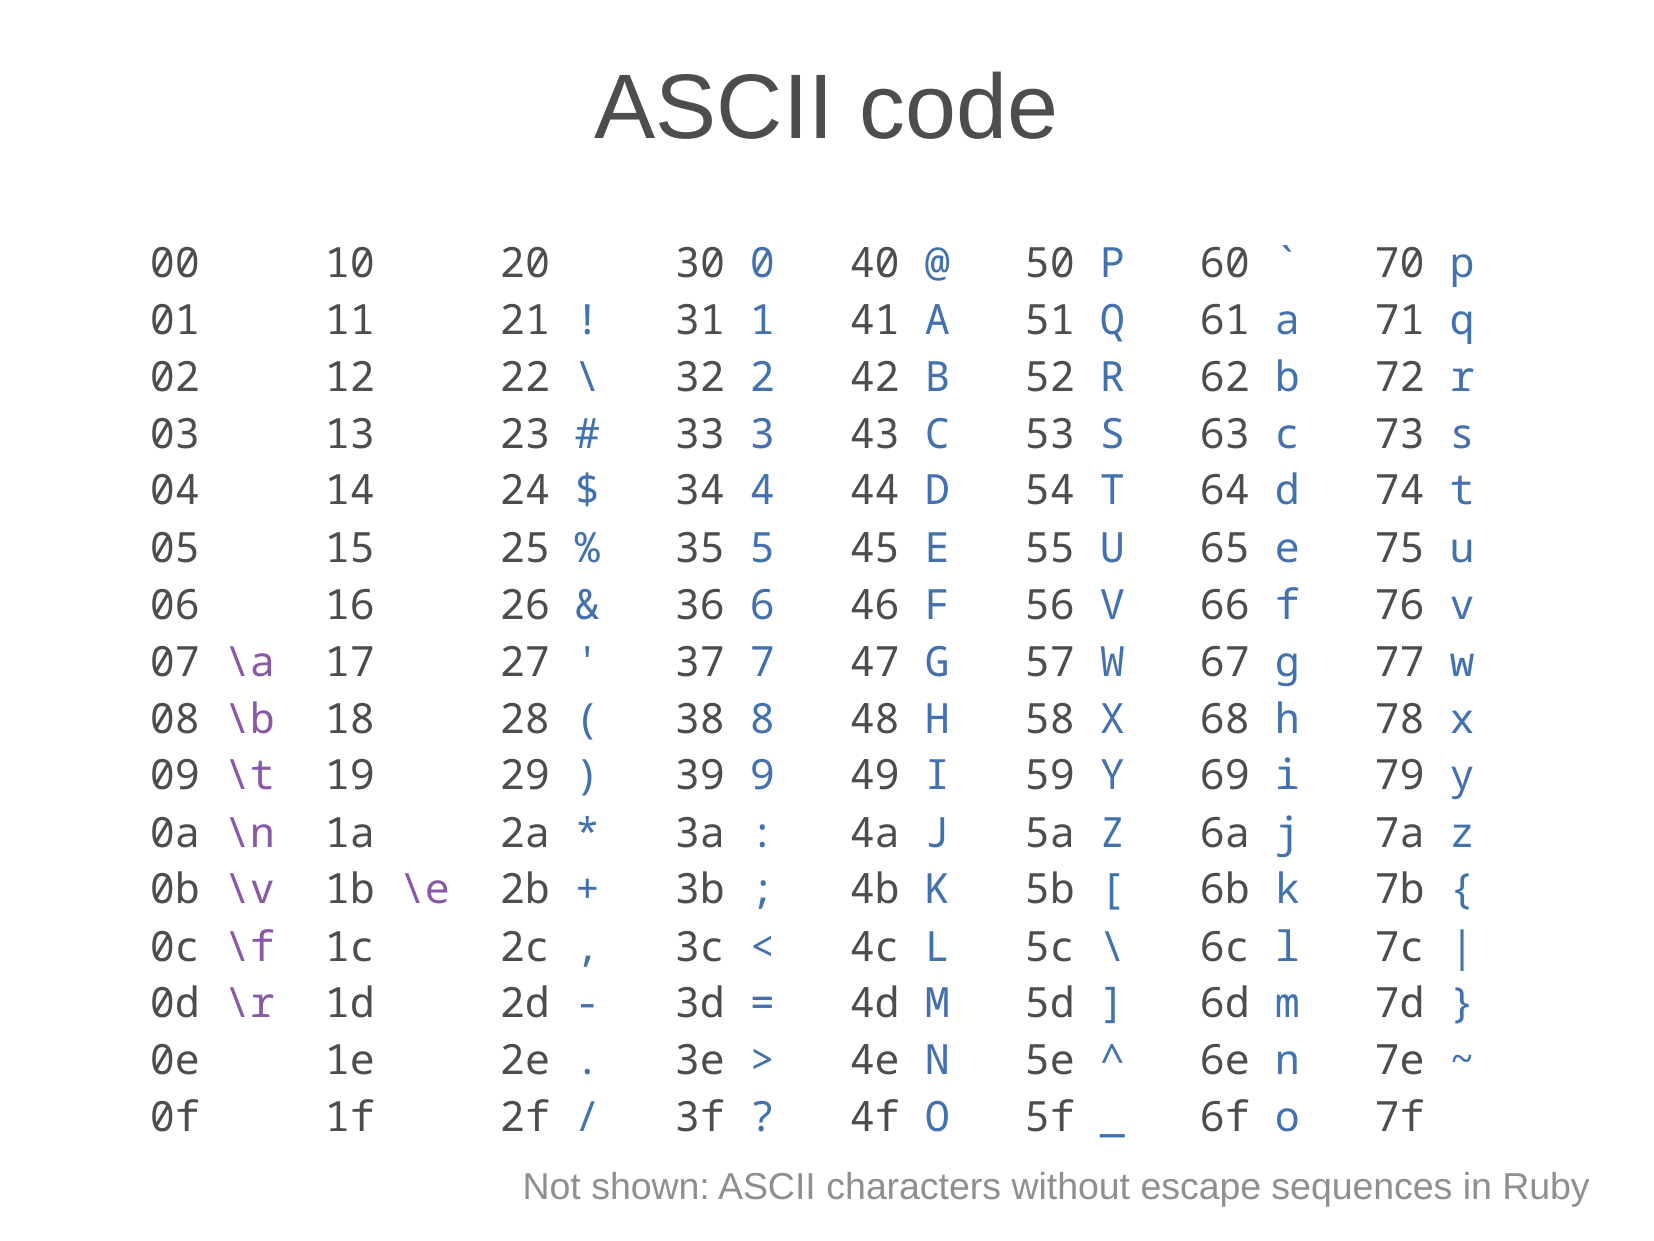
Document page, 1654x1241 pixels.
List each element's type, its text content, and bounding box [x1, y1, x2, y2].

text_box 00 10 20 30 0 40 @ 50 P 60 ` 70 p 01 11 21 ! 31 1 41 A 51 Q 61 a 71 q 02 12 22 \ 32 2 42 B 52 R 62 b 72 r 03 13 23 # 33 3 43 C 53 S 63 c 73 s 04 14 24 $ 34 4 44 D 54 T 64 d 74 t 05 15 25 % 35 5 45 E 55 U 65 e 75 u 06 16 26 & 36 6 46 F 56 V 66 f 76 v 07 \a 17 27 ' 37 7 47 G 57 W 67 g 77 w 08 \b 18 28 ( 38 8 48 H 58 X 68 h 78 x 09 \t 19 29 ) 39 9 49 I 59 Y 69 i 79 y 0a \n 1a 2a * 3a : 4a J 5a Z 6a j 7a z 0b \v 1b \e 2b + 3b ; 4b K 5b [ 6b k 7b { 0c \f 1c 2c , 3c < 4c L 5c \ 6c l 7c | 0d \r 1d 2d - 3d = 4d M 5d ] 6d m 7d } 0e 1e 2e . 3e > 4e N 5e ^ 6e n 7e ~ 0f 1f 2f / 3f ? 4f O 5f _ 6f o 7f [135, 225, 1516, 1096]
title ASCII code [82, 2, 1571, 211]
text_box Not shown: ASCII characters without escape sequences in Ruby [507, 1158, 1606, 1216]
